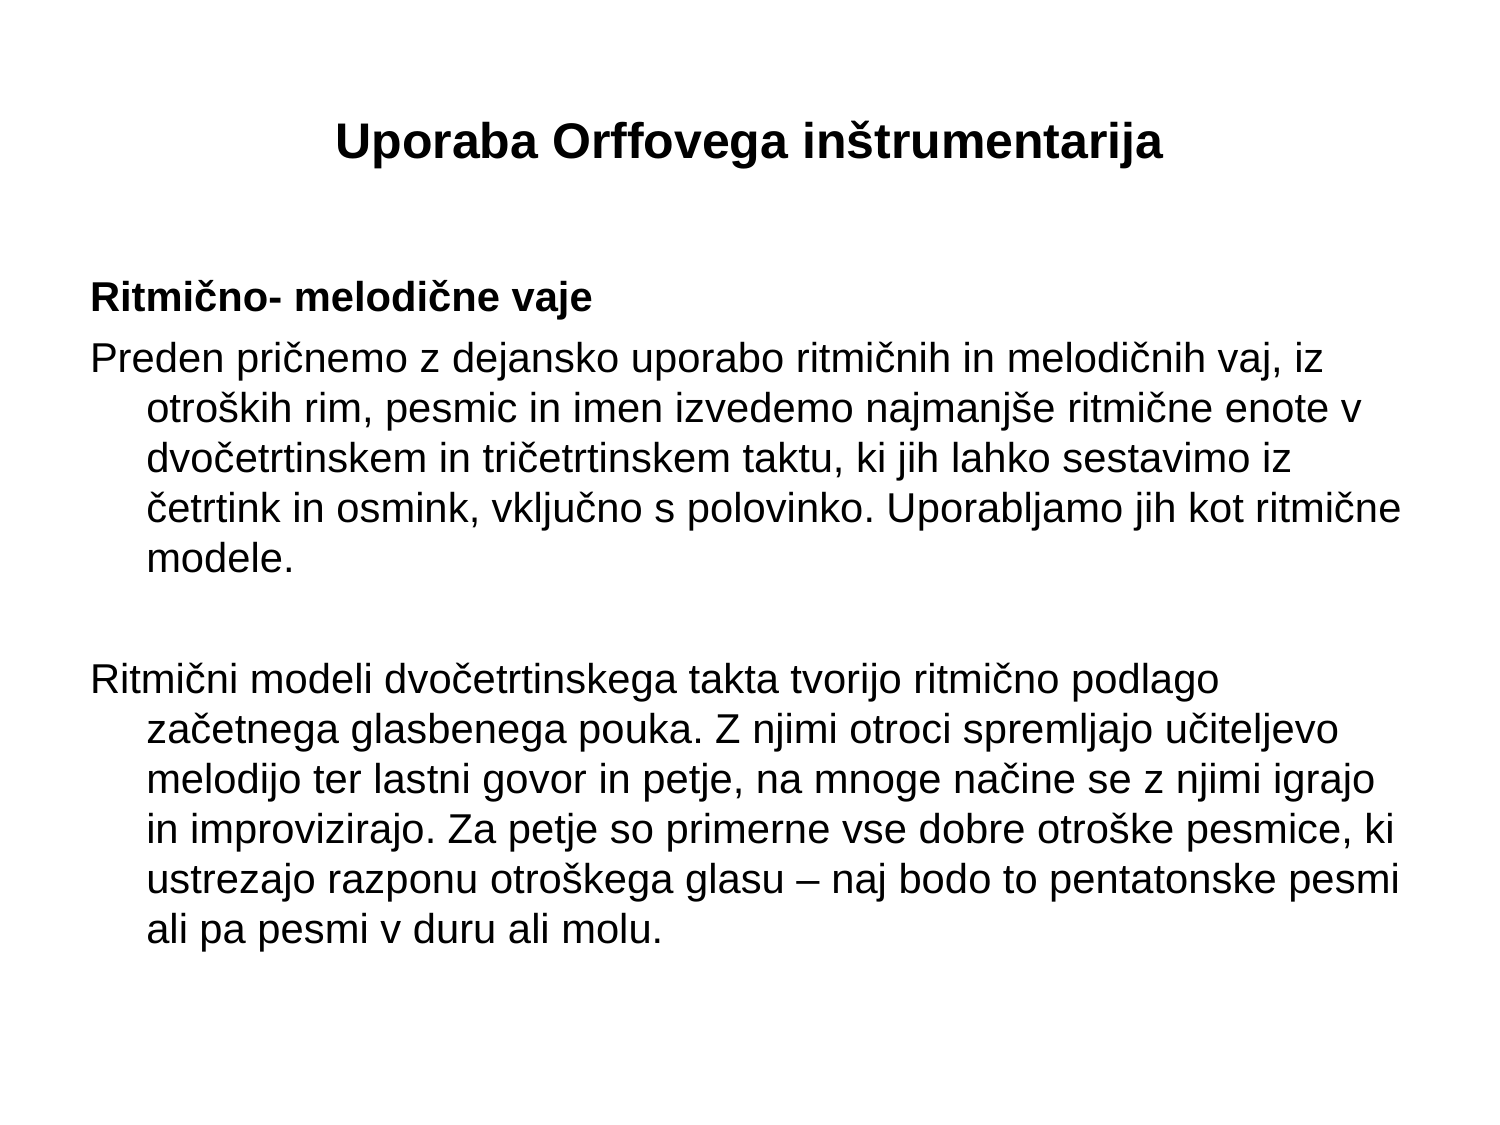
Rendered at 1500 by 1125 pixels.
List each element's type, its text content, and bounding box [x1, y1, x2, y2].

list Ritmično- melodične vaje Preden pričnemo z dejansko uporabo ritmičnih in melodičnih vaj, iz otroških rim, pesmic in imen izvedemo najmanjše ritmične enote v dvočetrtinskem in tričetrtinskem taktu, ki jih lahko sestavimo iz četrtink in osmink, vključno s polovinko. Uporabljamo jih kot ritmične modele. Ritmični modeli dvočetrtinskega takta tvorijo ritmično podlago začetnega glasbenega pouka. Z njimi otroci spremljajo učiteljevo melodijo ter lastni govor in petje, na mnoge načine se z njimi igrajo in improvizirajo. Za petje so primerne vse dobre otroške pesmice, ki ustrezajo razponu otroškega glasu – naj bodo to pentatonske pesmi ali pa pesmi v duru ali molu. [75, 262, 1426, 1006]
title Uporaba Orffovega inštrumentarija [75, 45, 1426, 233]
